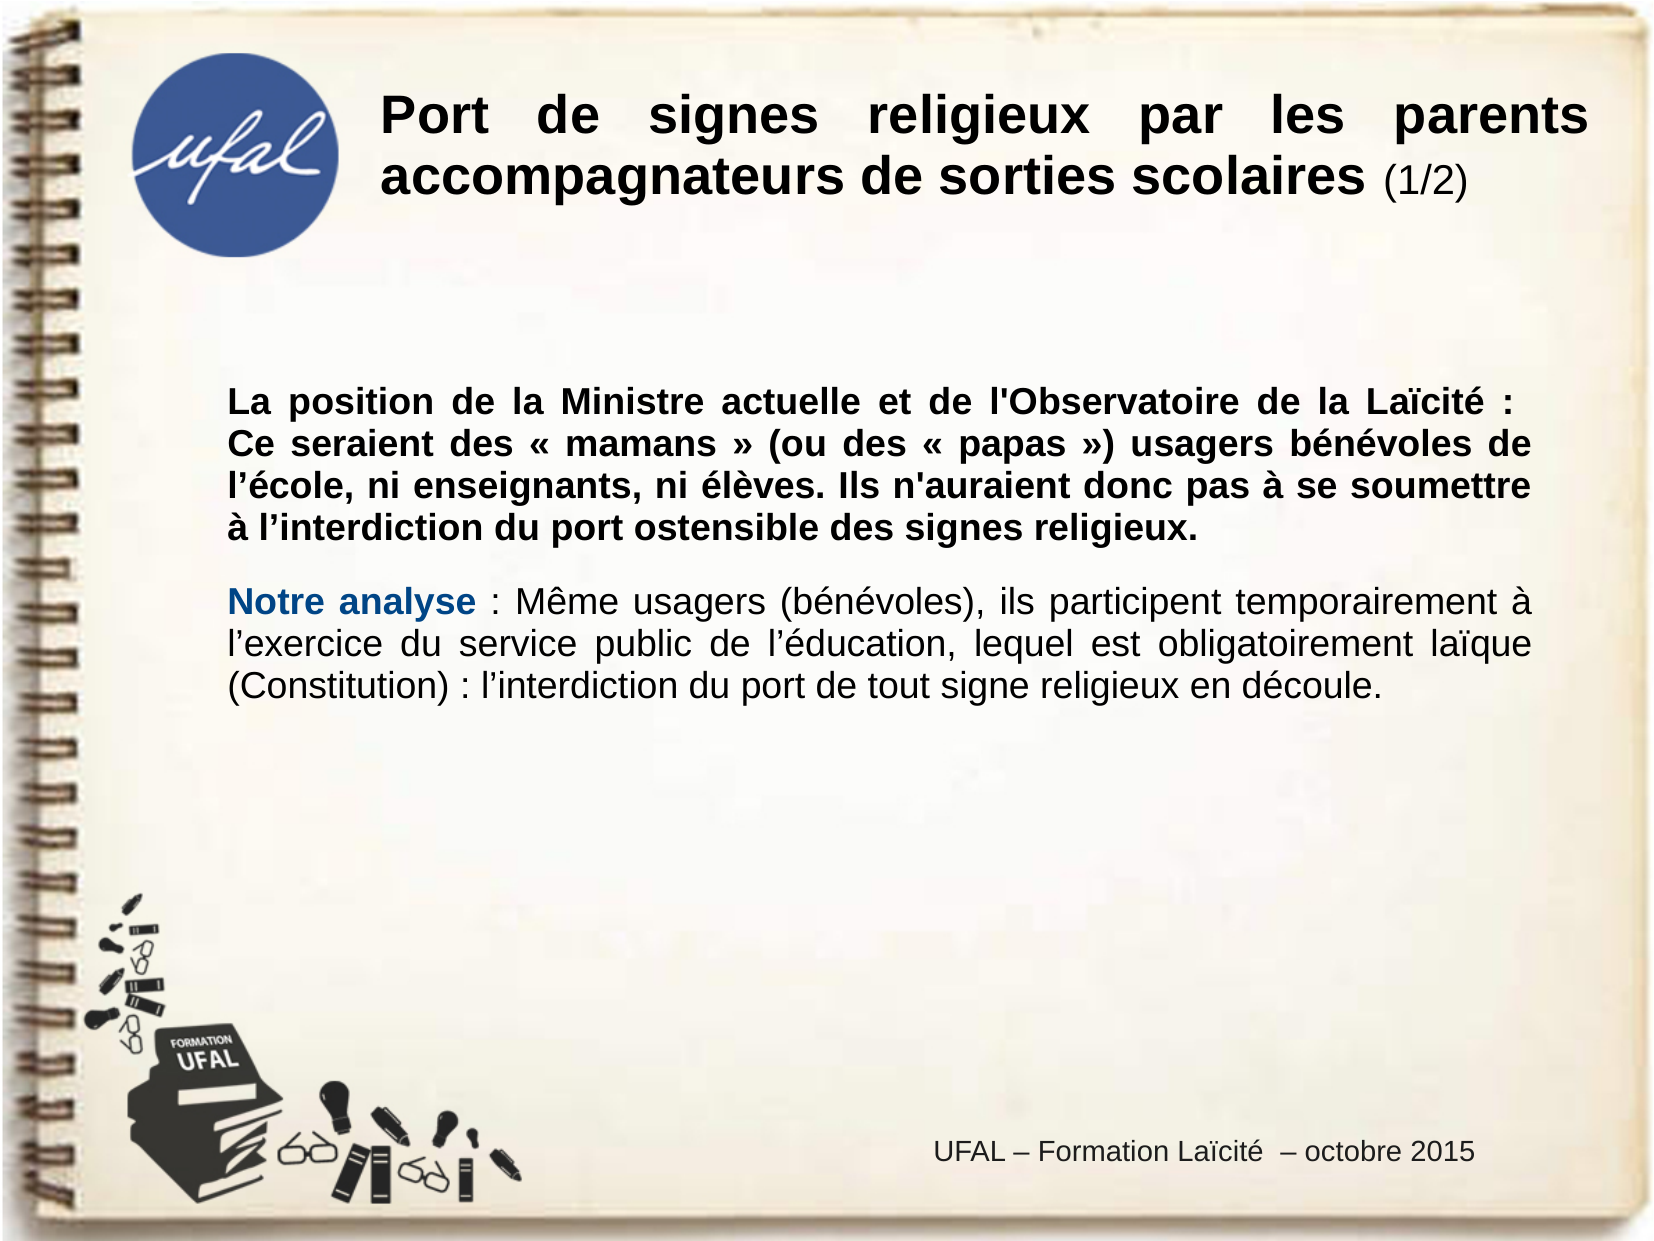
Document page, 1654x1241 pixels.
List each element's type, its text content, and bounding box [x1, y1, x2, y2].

text_box Port de signes religieux par les parents accompagnateurs de sorties scolaires (1/2) [366, 70, 1607, 221]
text_box La position de la Ministre actuelle et de l'Observatoire de la Laïcité : Ce seraient des « mamans » (ou des « papas ») usagers bénévoles de l’école, ni enseignants, ni élèves. Ils n'auraient donc pas à se soumettre à l’interdiction du port ostensible des signes religieux. Notre analyse : Même usagers (bénévoles), ils participent temporairement à l’exercice du service public de l’éducation, lequel est obligatoirement laïque (Constitution) : l’interdiction du port de tout signe religieux en découle. [212, 112, 1548, 975]
text_box UFAL – Formation Laïcité – octobre 2015 [826, 1133, 1583, 1170]
picture [0, 1, 1654, 1241]
